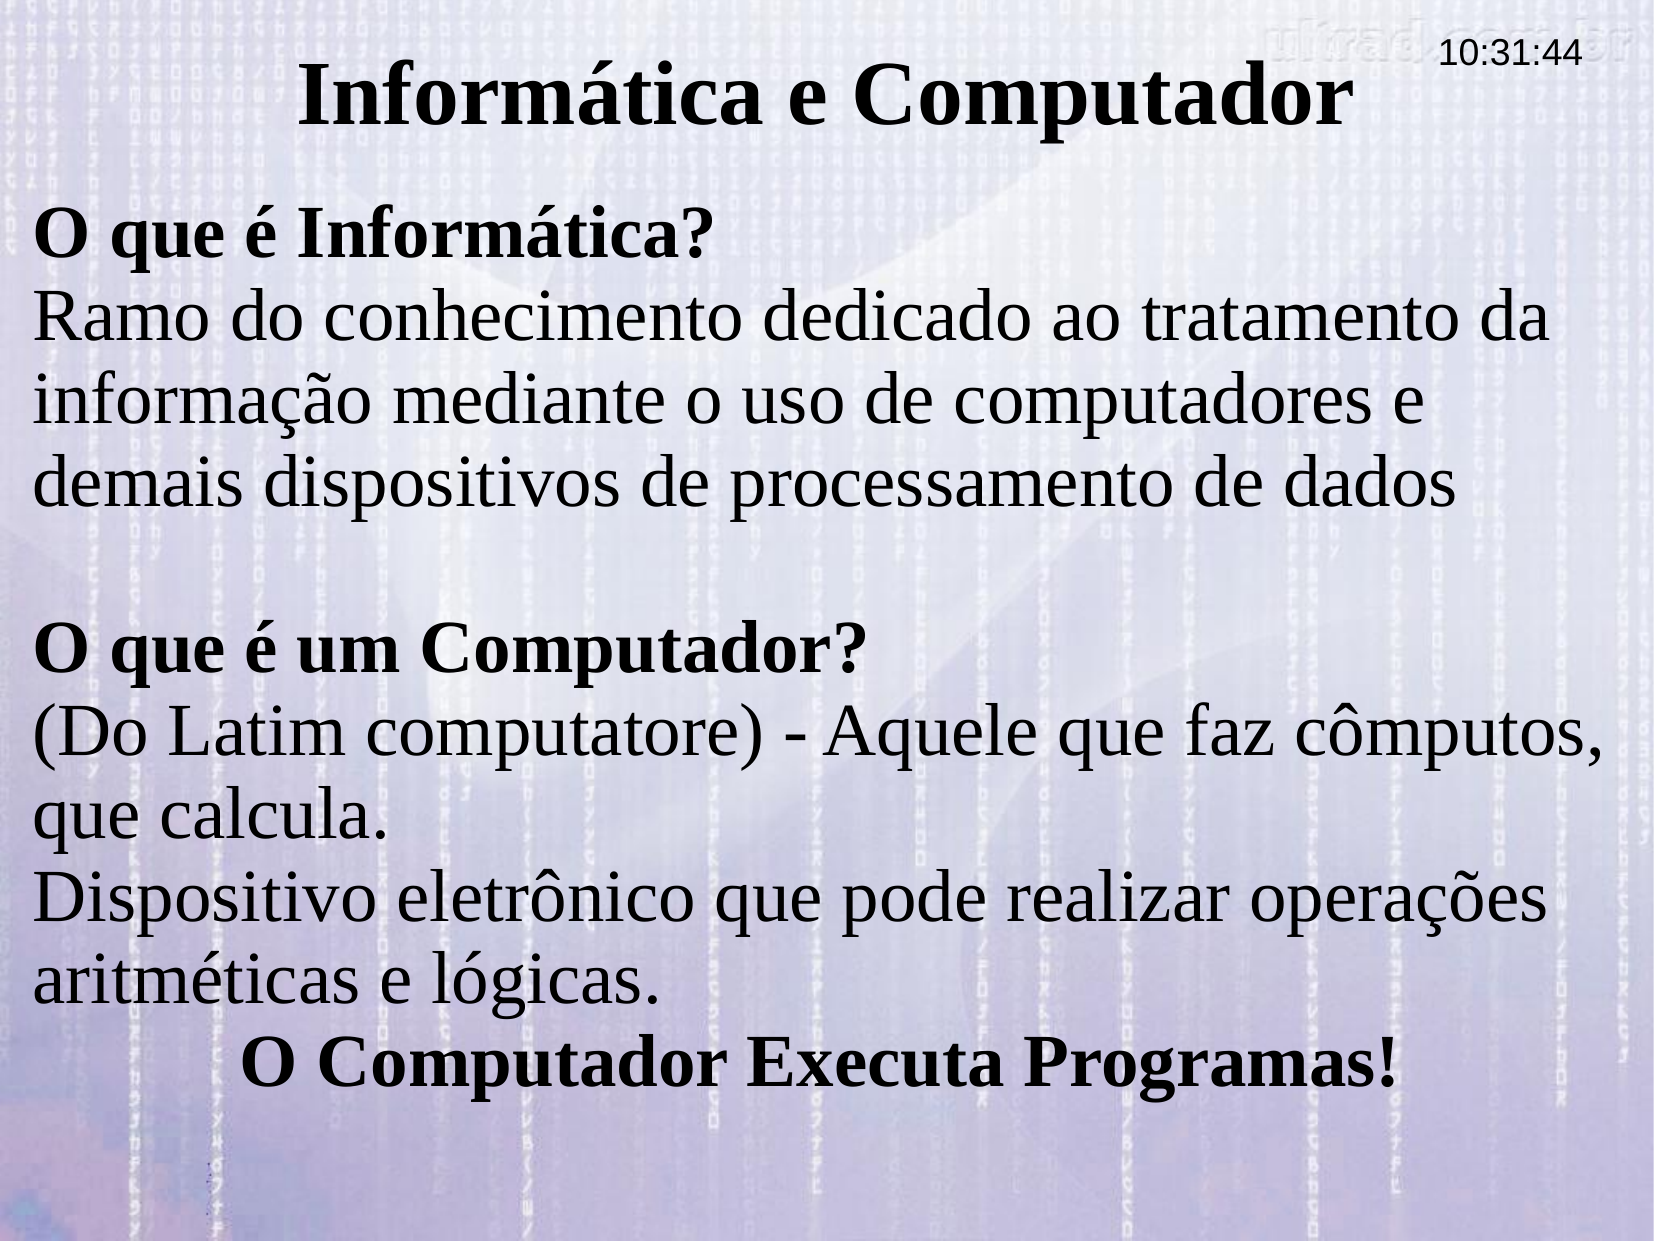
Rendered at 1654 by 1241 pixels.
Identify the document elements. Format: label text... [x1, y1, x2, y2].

text_box Informática e Computador [29, 35, 1625, 171]
text_box 11:21:03 [1423, 23, 1631, 94]
picture [0, 0, 1654, 1241]
text_box O que é Informática? Ramo do conhecimento dedicado ao tratamento da informação mediante o uso de computadores e demais dispositivos de processamento de dados O que é um Computador? (Do Latim computatore) - Aquele que faz cômputos, que calcula. Dispositivo eletrônico que pode realizar operações aritméticas e lógicas. O Computador Executa Programas! [17, 183, 1625, 1218]
